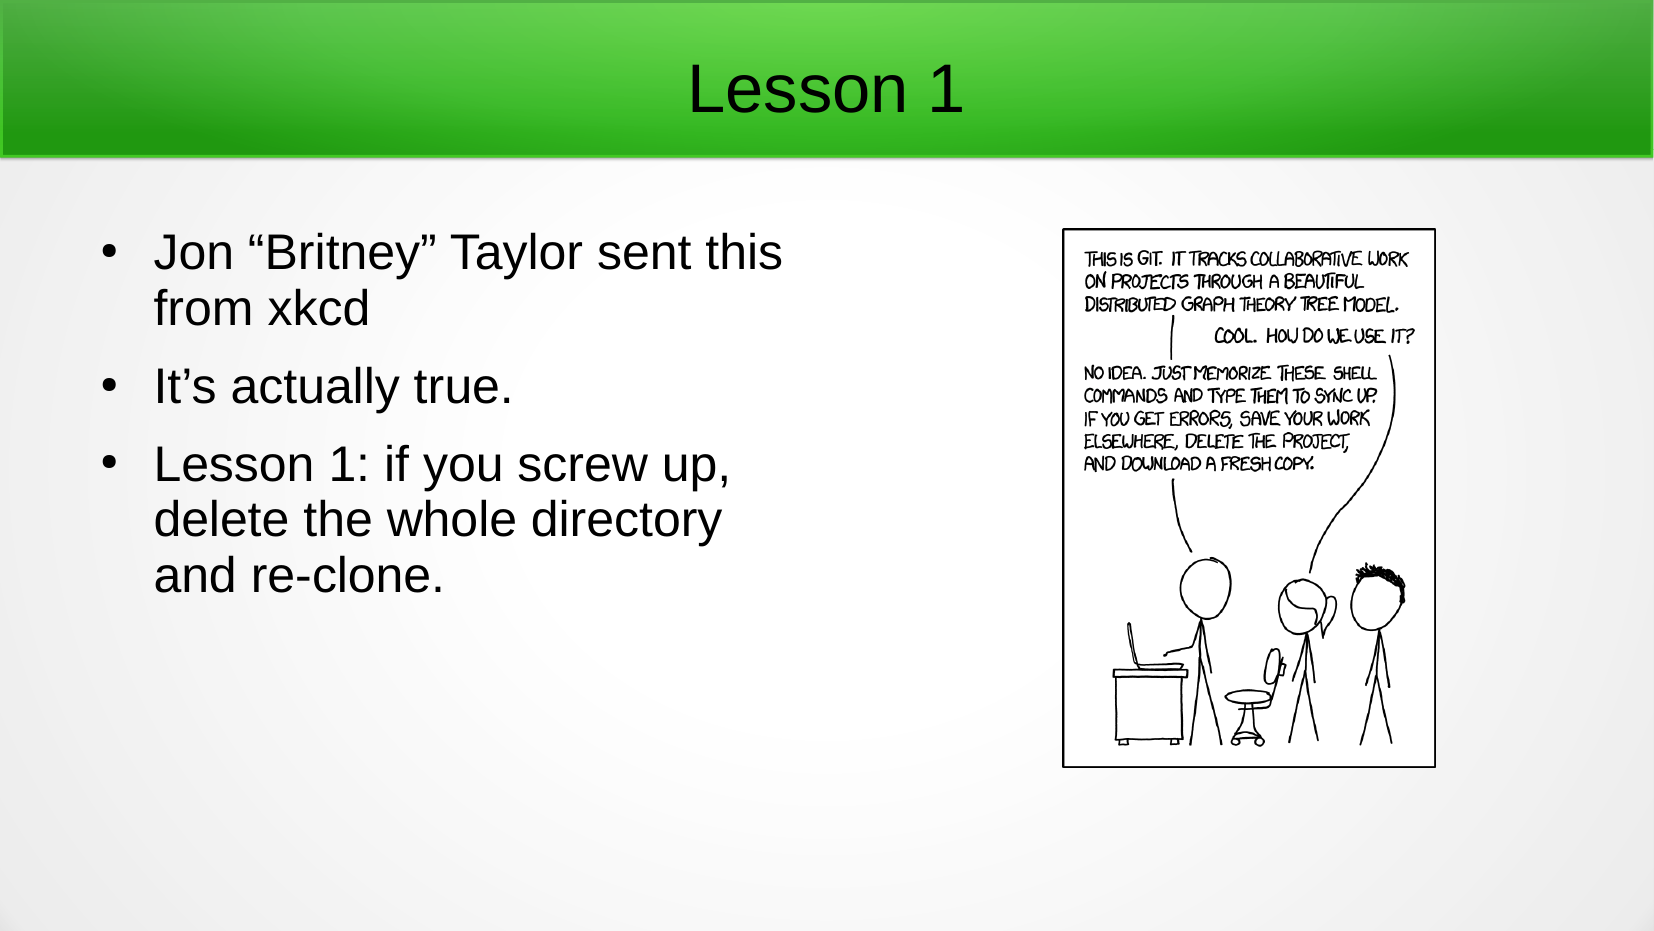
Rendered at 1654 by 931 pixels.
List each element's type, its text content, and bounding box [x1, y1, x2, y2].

picture [1062, 228, 1436, 768]
title Lesson 1 [82, 35, 1571, 142]
list Jon “Britney” Taylor sent this from xkcd It’s actually true. Lesson 1: if you screw up, delete the whole directory and re-clone. [82, 224, 809, 764]
